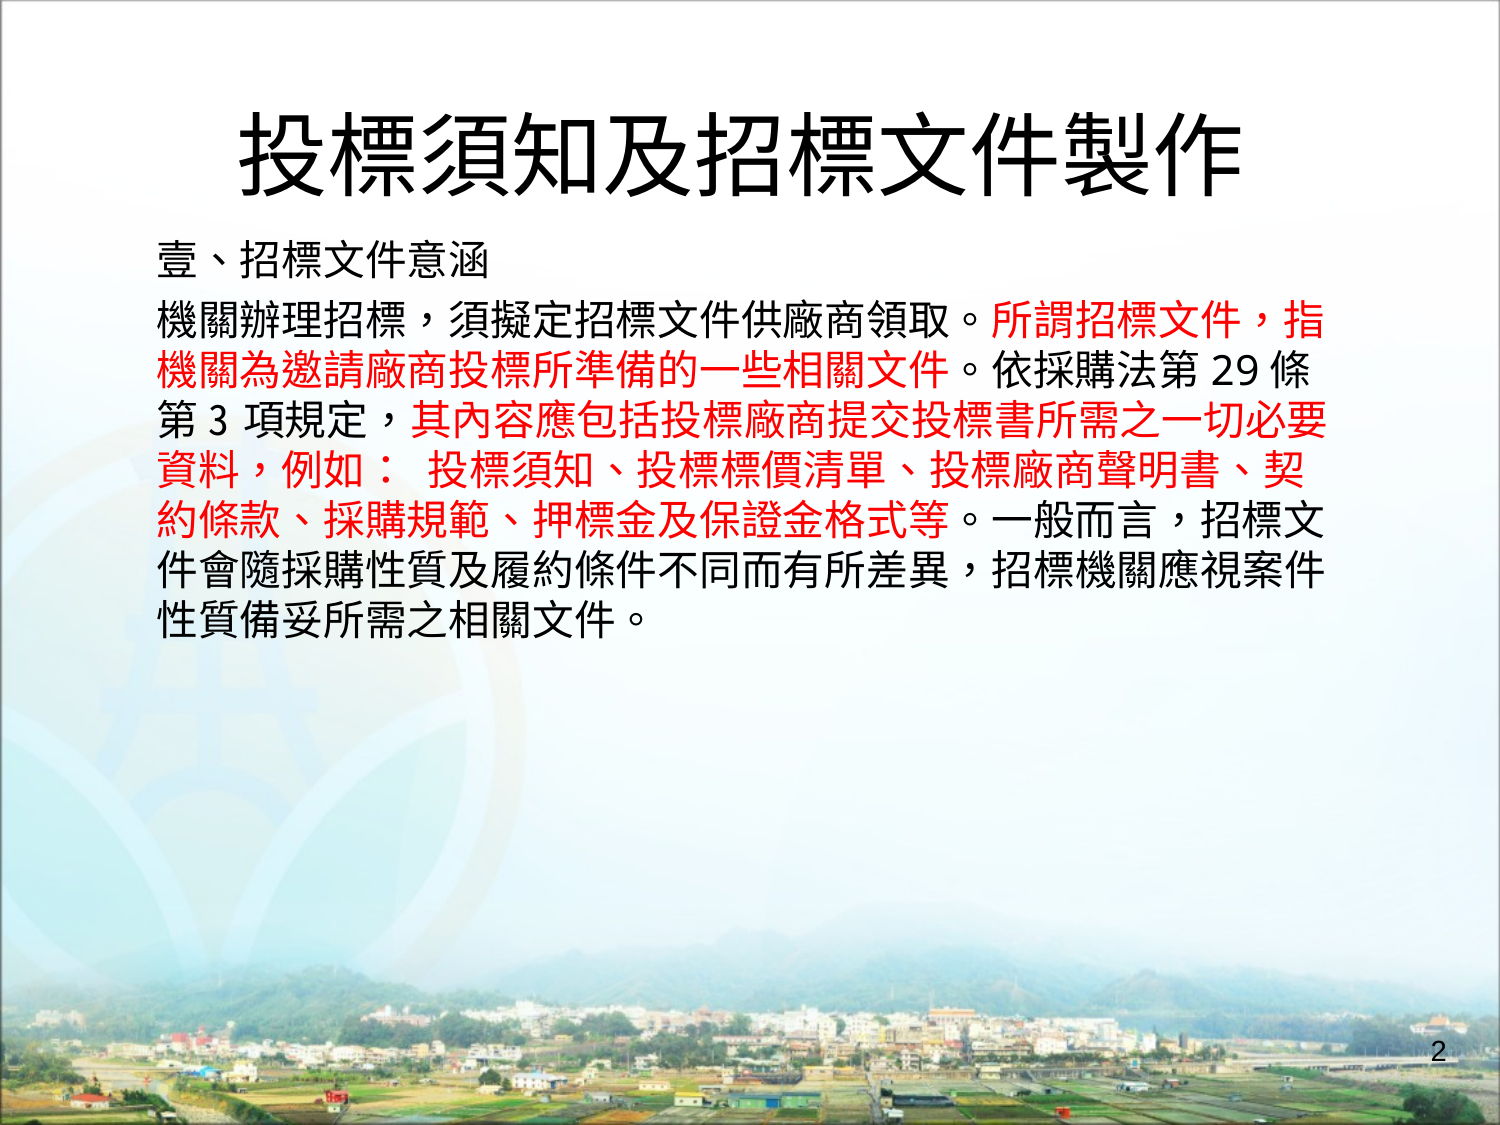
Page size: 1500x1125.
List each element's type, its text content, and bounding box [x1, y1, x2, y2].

text_box 壹、招標文件意涵 機關辦理招標，須擬定招標文件供廠商領取。所謂招標文件，指機關為邀請廠商投標所準備的一些相關文件。依採購法第29條第3項規定，其內容應包括投標廠商提交投標書所需之一切必要資料，例如： 投標須知、投標標價清單、投標廠商聲明書、契約條款、採購規範、押標金及保證金格式等。一般而言，招標文件會隨採購性質及履約條件不同而有所差異，招標機關應視案件性質備妥所需之相關文件。 [141, 225, 1353, 770]
text_box <編號> [1111, 1024, 1462, 1103]
text_box 投標須知及招標文件製作 [103, 59, 1379, 247]
picture [0, 0, 1500, 1125]
